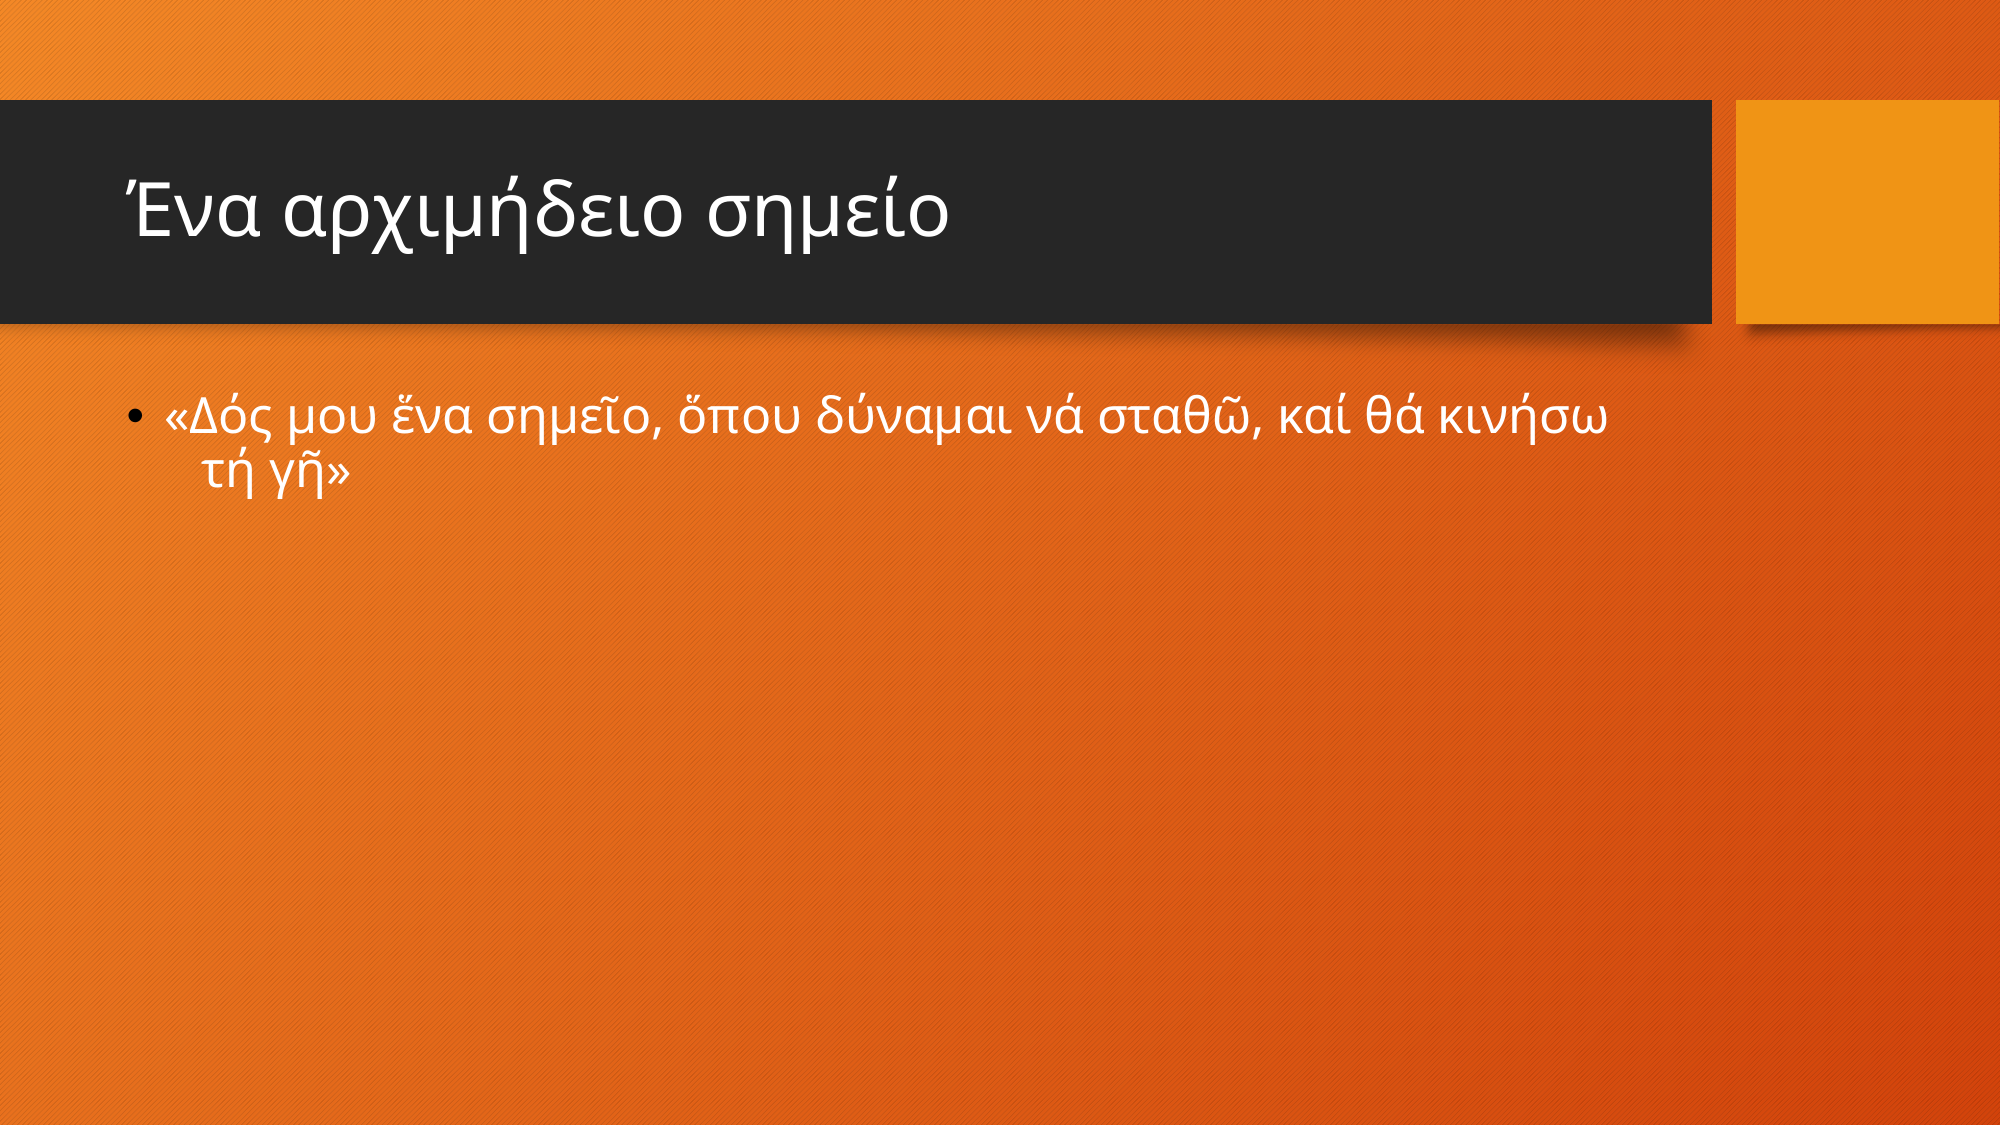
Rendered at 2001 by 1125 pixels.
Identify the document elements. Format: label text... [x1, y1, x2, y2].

title Ένα αρχιμήδειο σημείο [111, 123, 1689, 301]
list «Δός μου ἕνα σημεῖο, ὅπου δύναμαι νά σταθῶ, καί θά κινήσω τή γῆ» [111, 383, 1689, 974]
